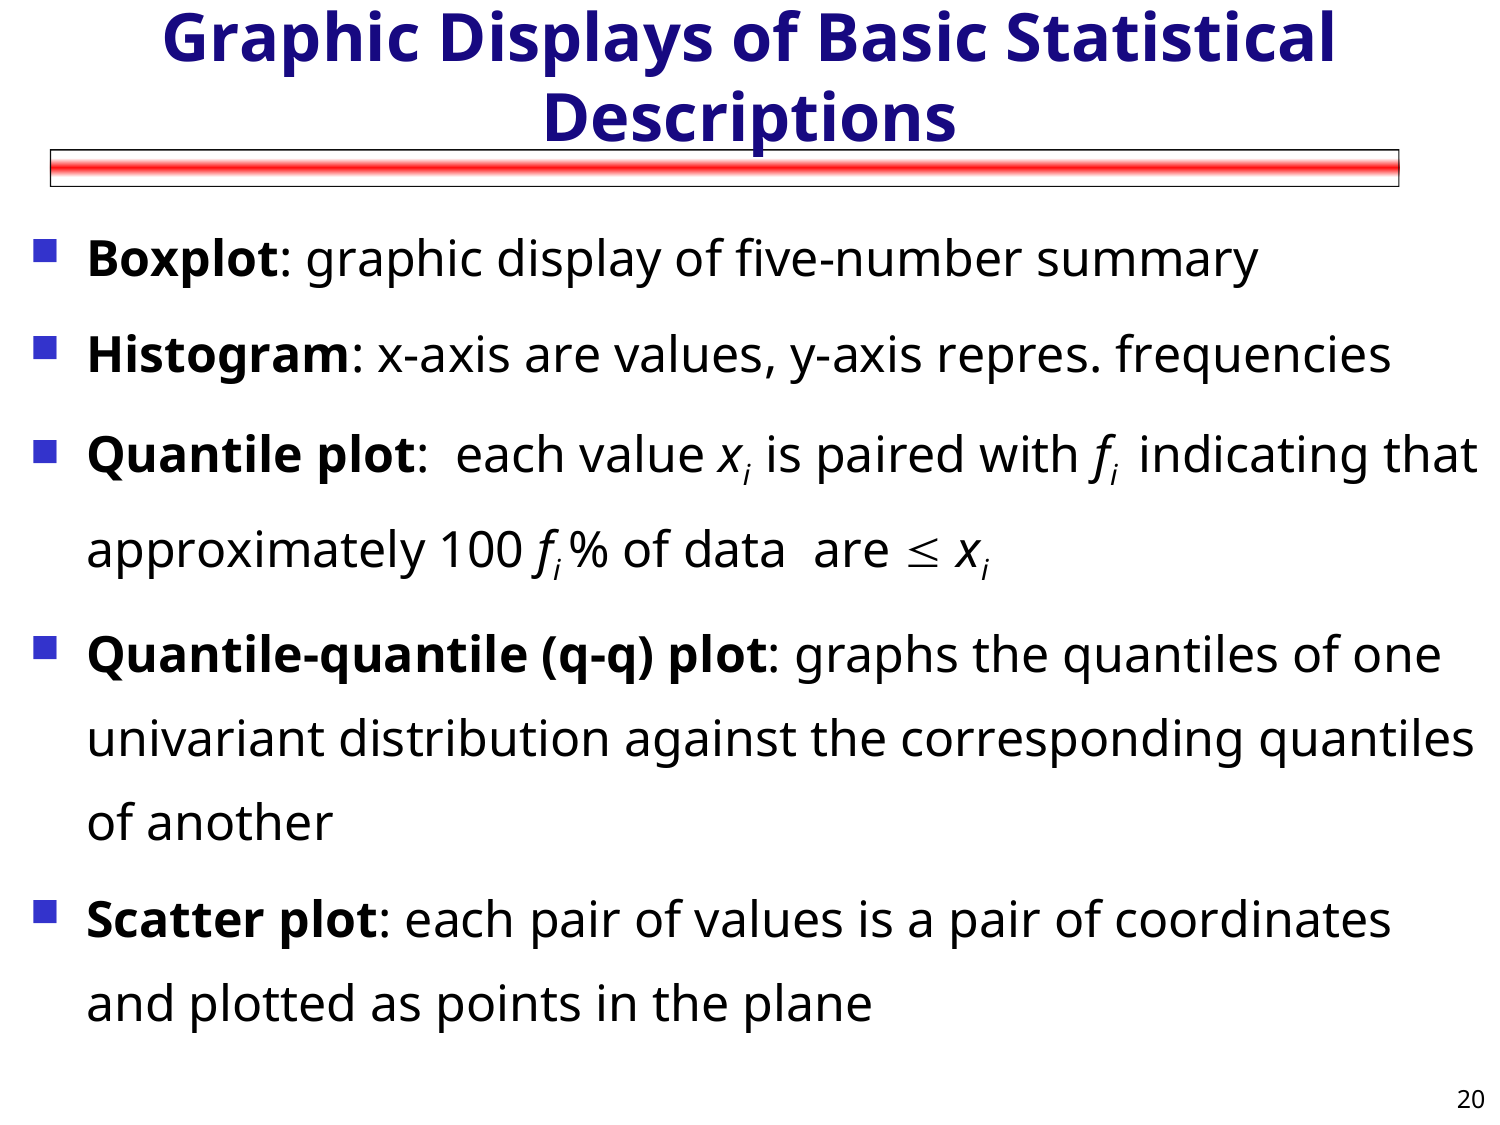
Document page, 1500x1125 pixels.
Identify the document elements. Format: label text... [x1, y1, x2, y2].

text_box <number> [1187, 1099, 1500, 1125]
title Graphic Displays of Basic Statistical Descriptions [0, 0, 1500, 163]
list Boxplot: graphic display of five-number summary Histogram: x-axis are values, y-axis repres. frequencies Quantile plot: each value xi is paired with fi indicating that approximately 100 fi % of data are  xi Quantile-quantile (q-q) plot: graphs the quantiles of one univariant distribution against the corresponding quantiles of another Scatter plot: each pair of values is a pair of coordinates and plotted as points in the plane [15, 194, 1500, 1099]
